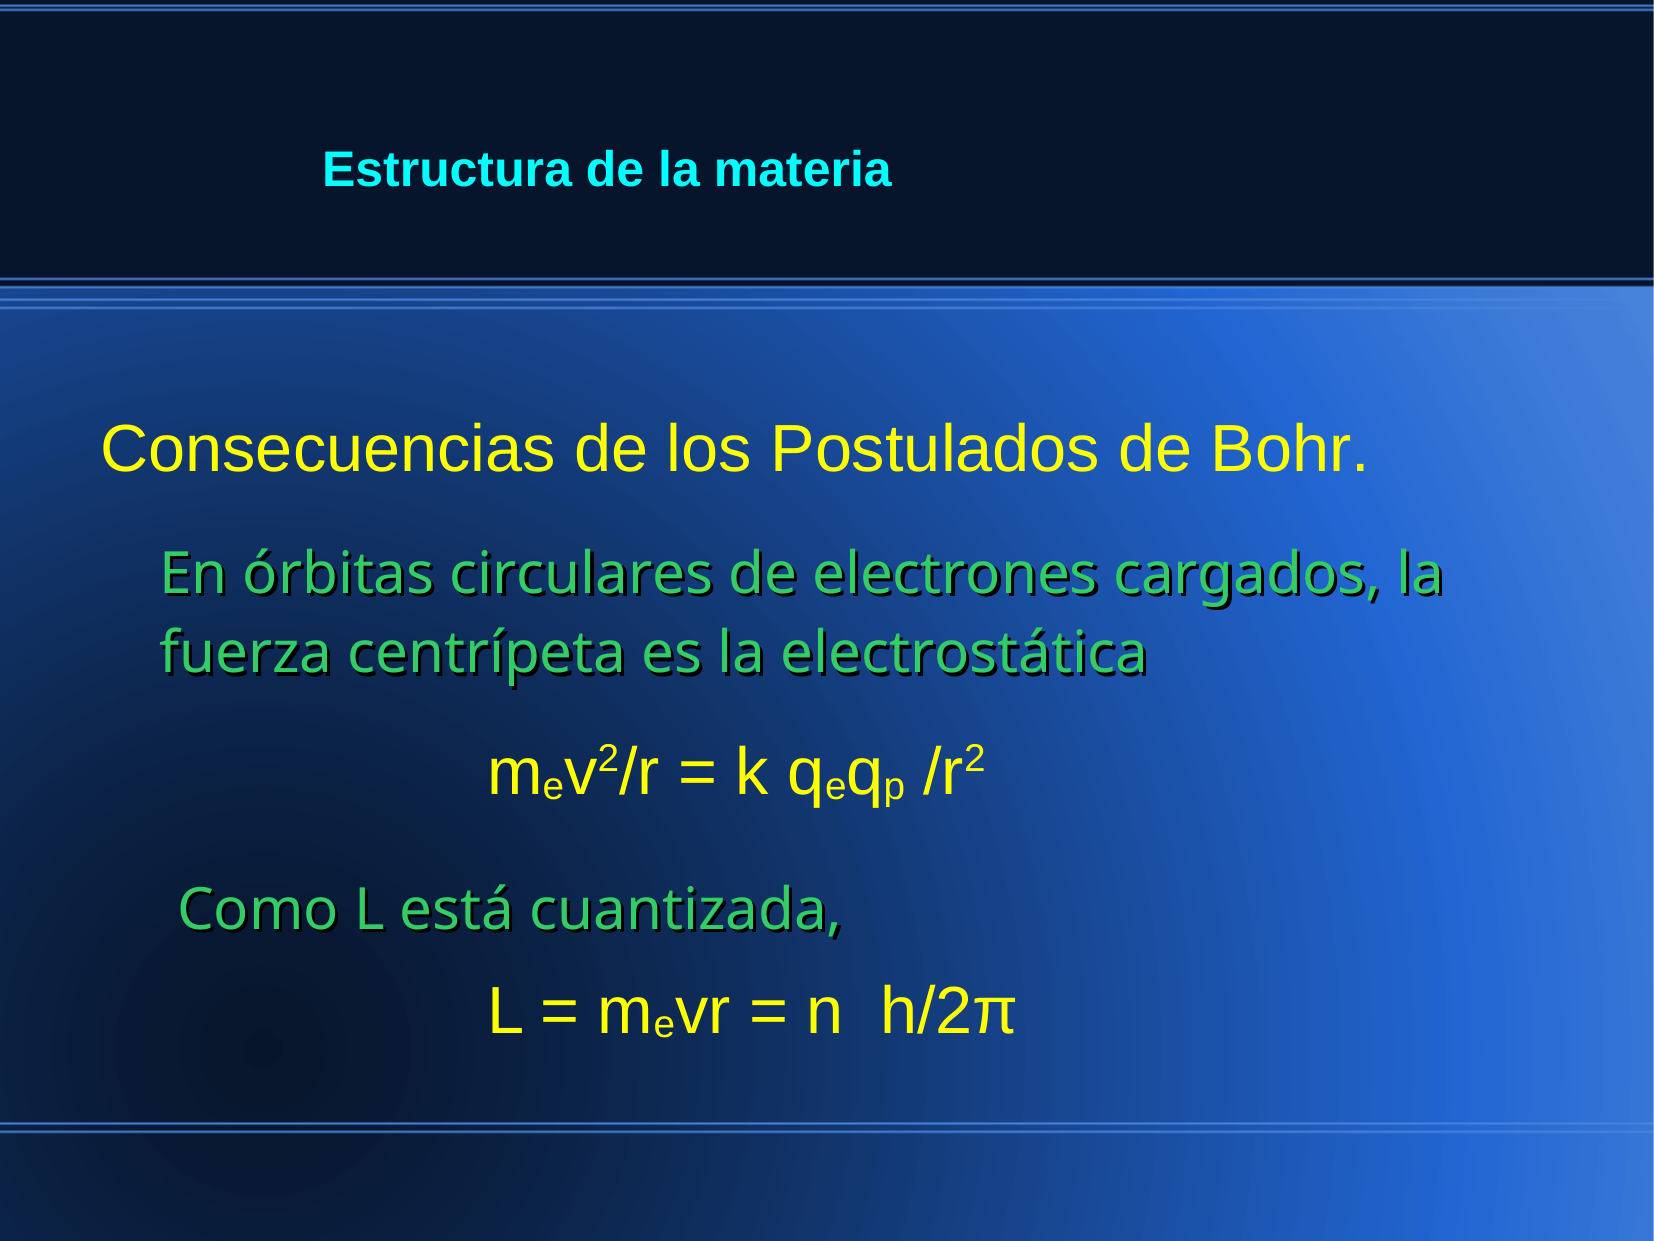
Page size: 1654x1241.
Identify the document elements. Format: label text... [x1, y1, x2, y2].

text_box L = mevr = n h/2π [472, 965, 1123, 1152]
title Estructura de la materia [32, 118, 1182, 220]
text_box Como L está cuantizada, [177, 867, 1123, 945]
text_box En órbitas circulares de electrones cargados, la fuerza centrípeta es la electrostática [88, 531, 1506, 687]
list Consecuencias de los Postulados de Bohr. [29, 306, 1565, 486]
picture [0, 0, 1654, 1241]
text_box mev2/r = k qeqp /r2 [472, 726, 1123, 867]
